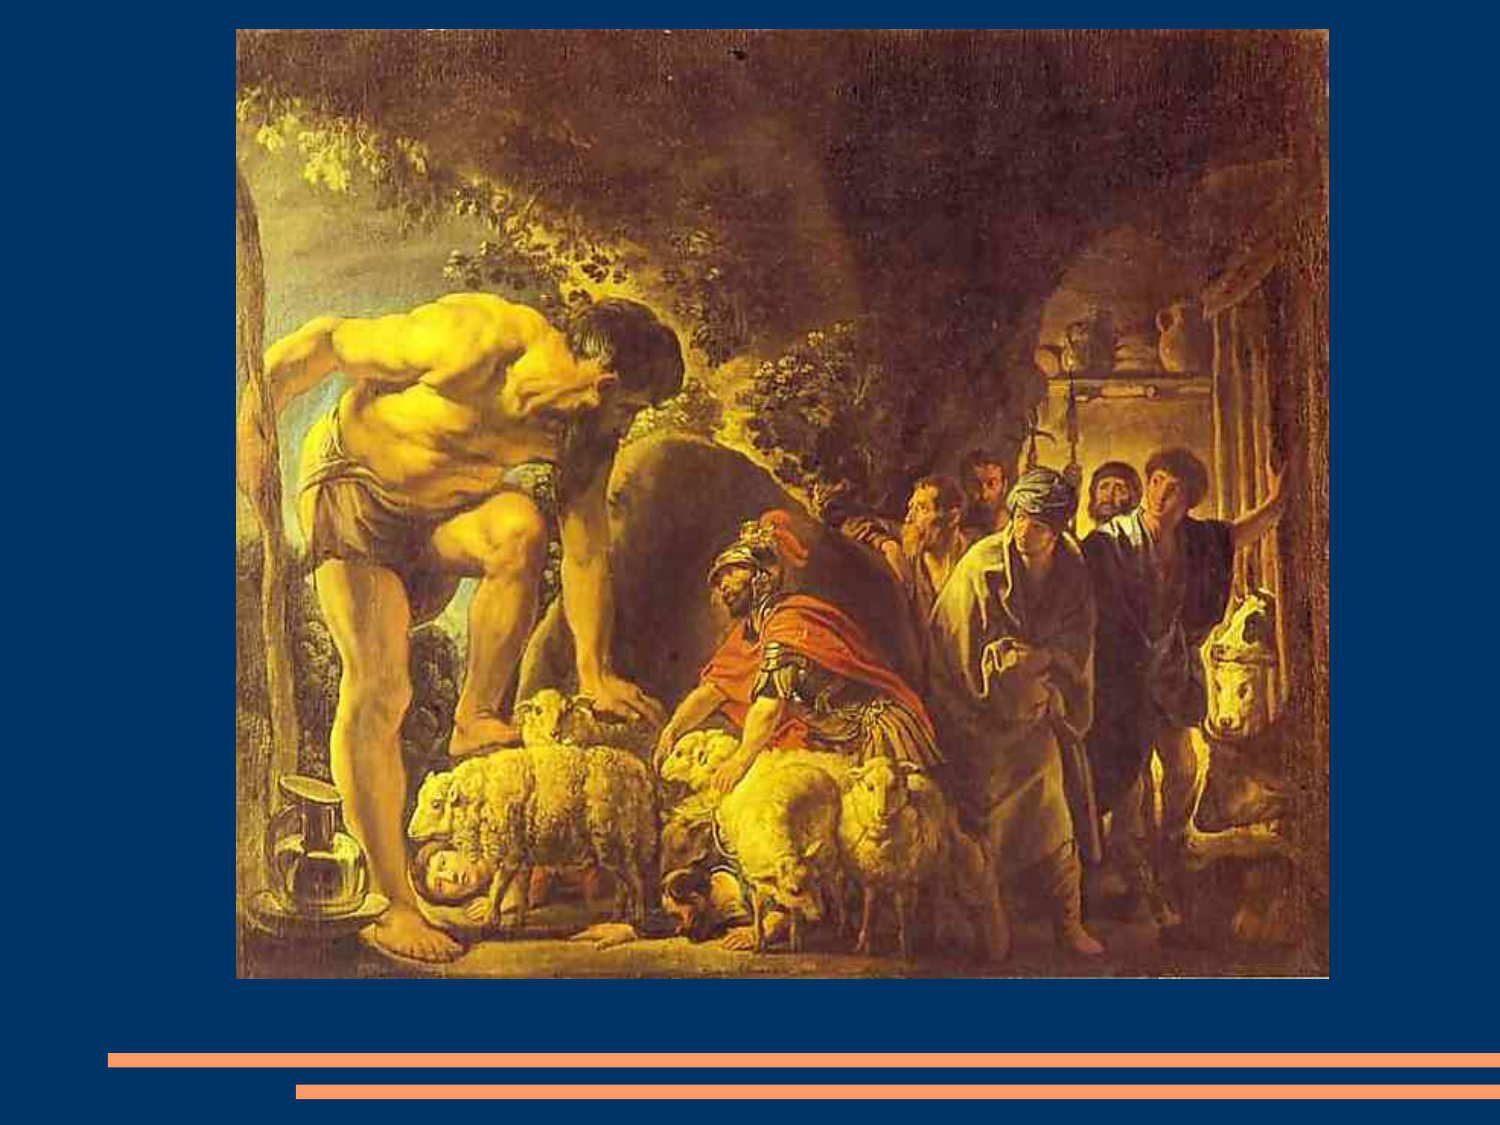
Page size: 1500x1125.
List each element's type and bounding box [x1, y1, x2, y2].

picture [236, 29, 1329, 979]
